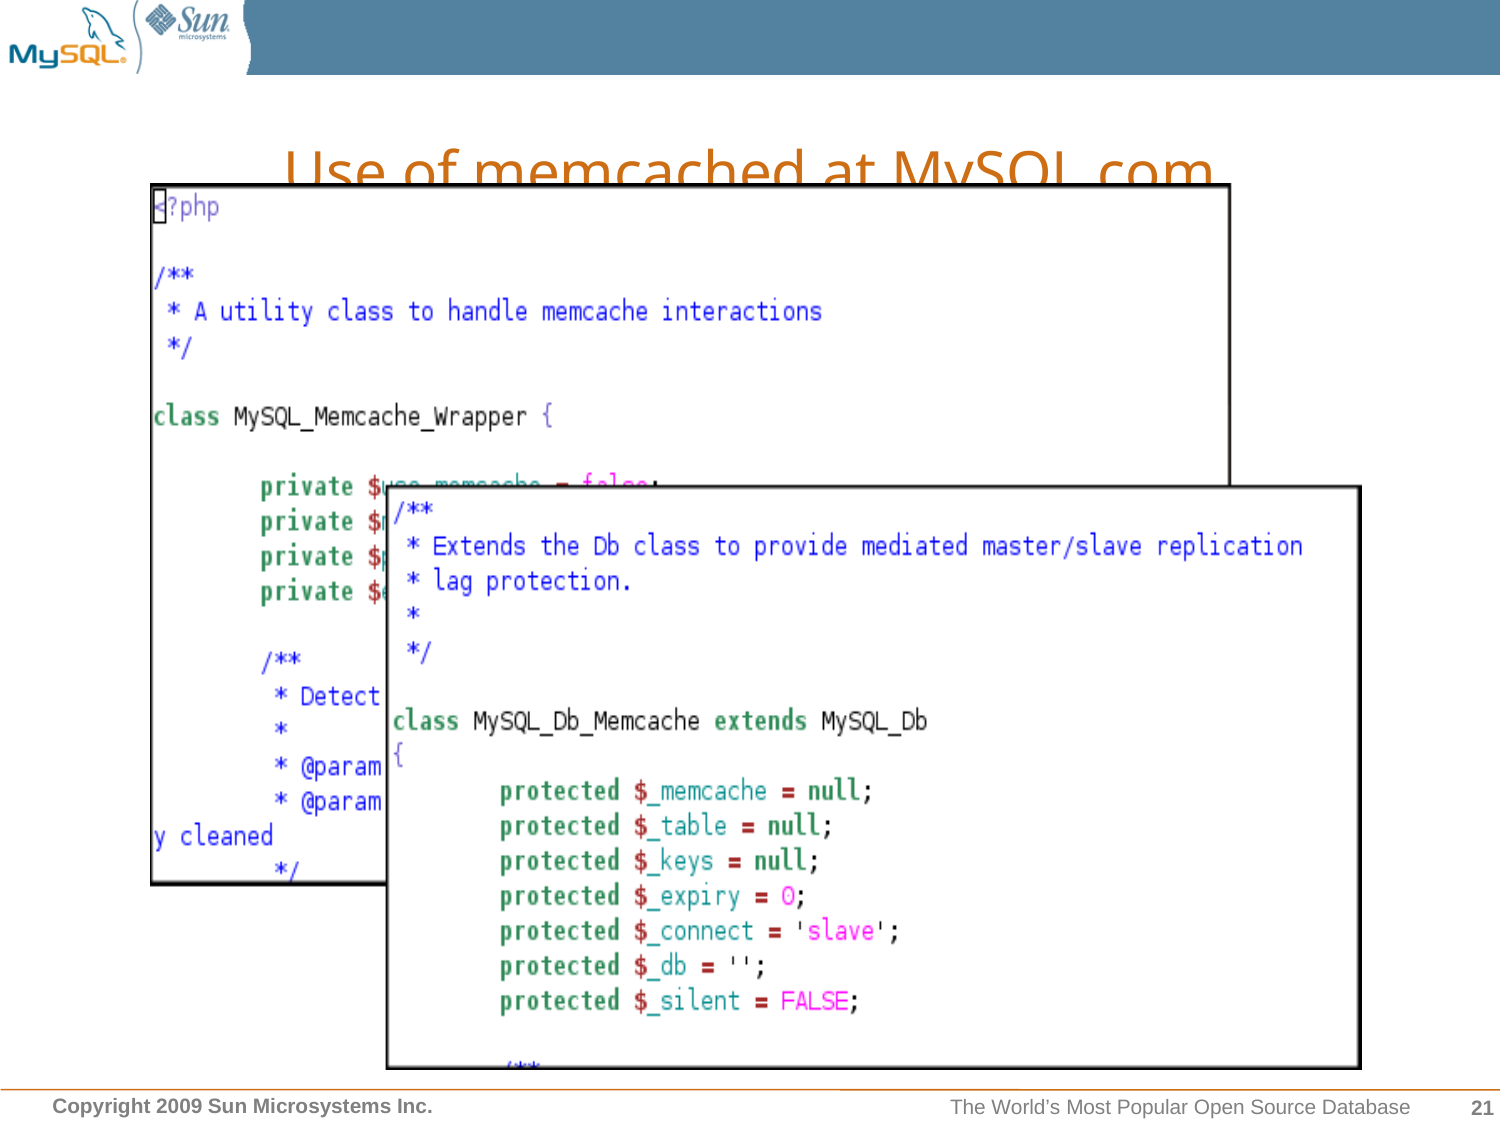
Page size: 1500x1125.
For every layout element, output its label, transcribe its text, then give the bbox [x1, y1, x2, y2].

picture [150, 183, 1362, 1070]
picture [0, 0, 1500, 75]
title Use of memcached at MySQL.com [0, 87, 1500, 225]
